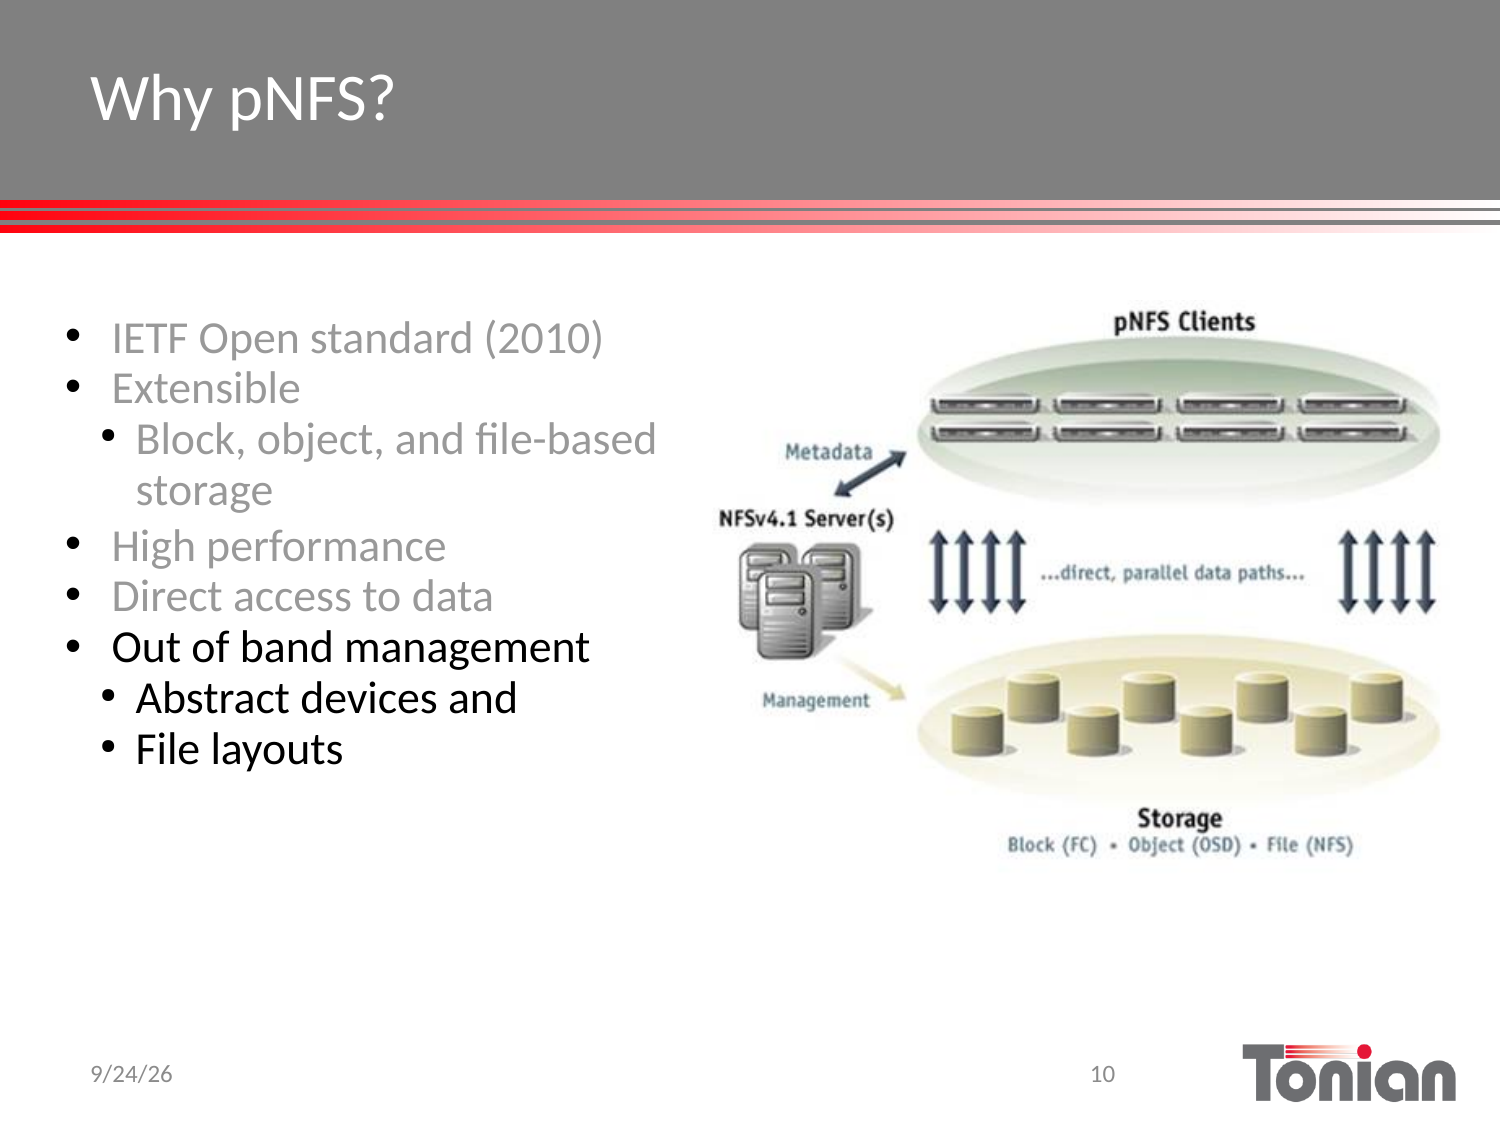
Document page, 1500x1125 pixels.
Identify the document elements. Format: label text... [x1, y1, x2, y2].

slide_number 6/28/12 [75, 1042, 425, 1103]
title Why pNFS? [75, 0, 1426, 188]
slide_number <number> [1074, 1042, 1425, 1103]
picture [712, 300, 1450, 874]
picture [1237, 1038, 1462, 1119]
text_box IETF Open standard (2010) Extensible Block, object, and file-based storage High performance Direct access to data Out of band management Abstract devices and File layouts [50, 300, 763, 783]
